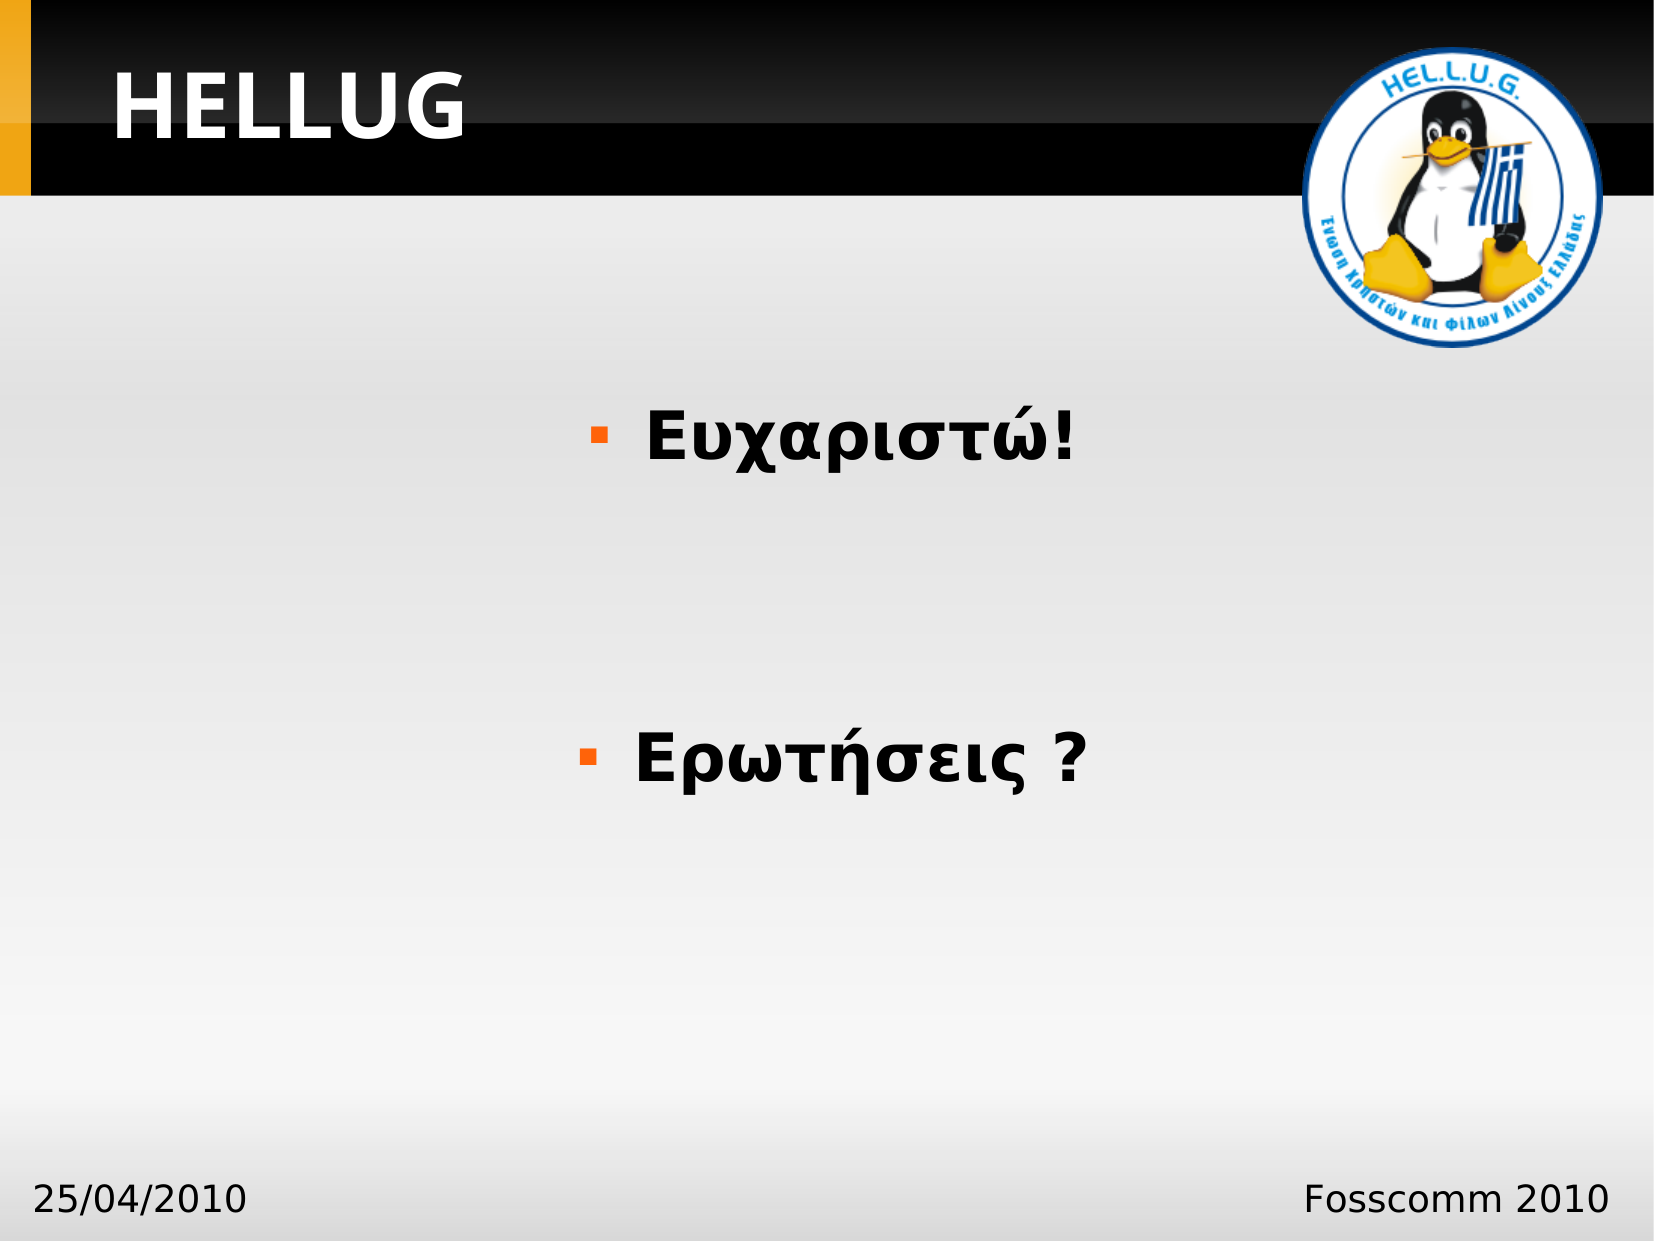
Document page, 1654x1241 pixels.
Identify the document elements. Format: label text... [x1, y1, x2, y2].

table_header Fosscomm 2010 [1275, 1170, 1637, 1229]
table_header 25/04/2010 [18, 1170, 300, 1229]
title HELLUG [76, 0, 1565, 208]
picture [0, 0, 1654, 1241]
list Ευχαριστώ! Ερωτήσεις ? [82, 290, 1571, 1109]
